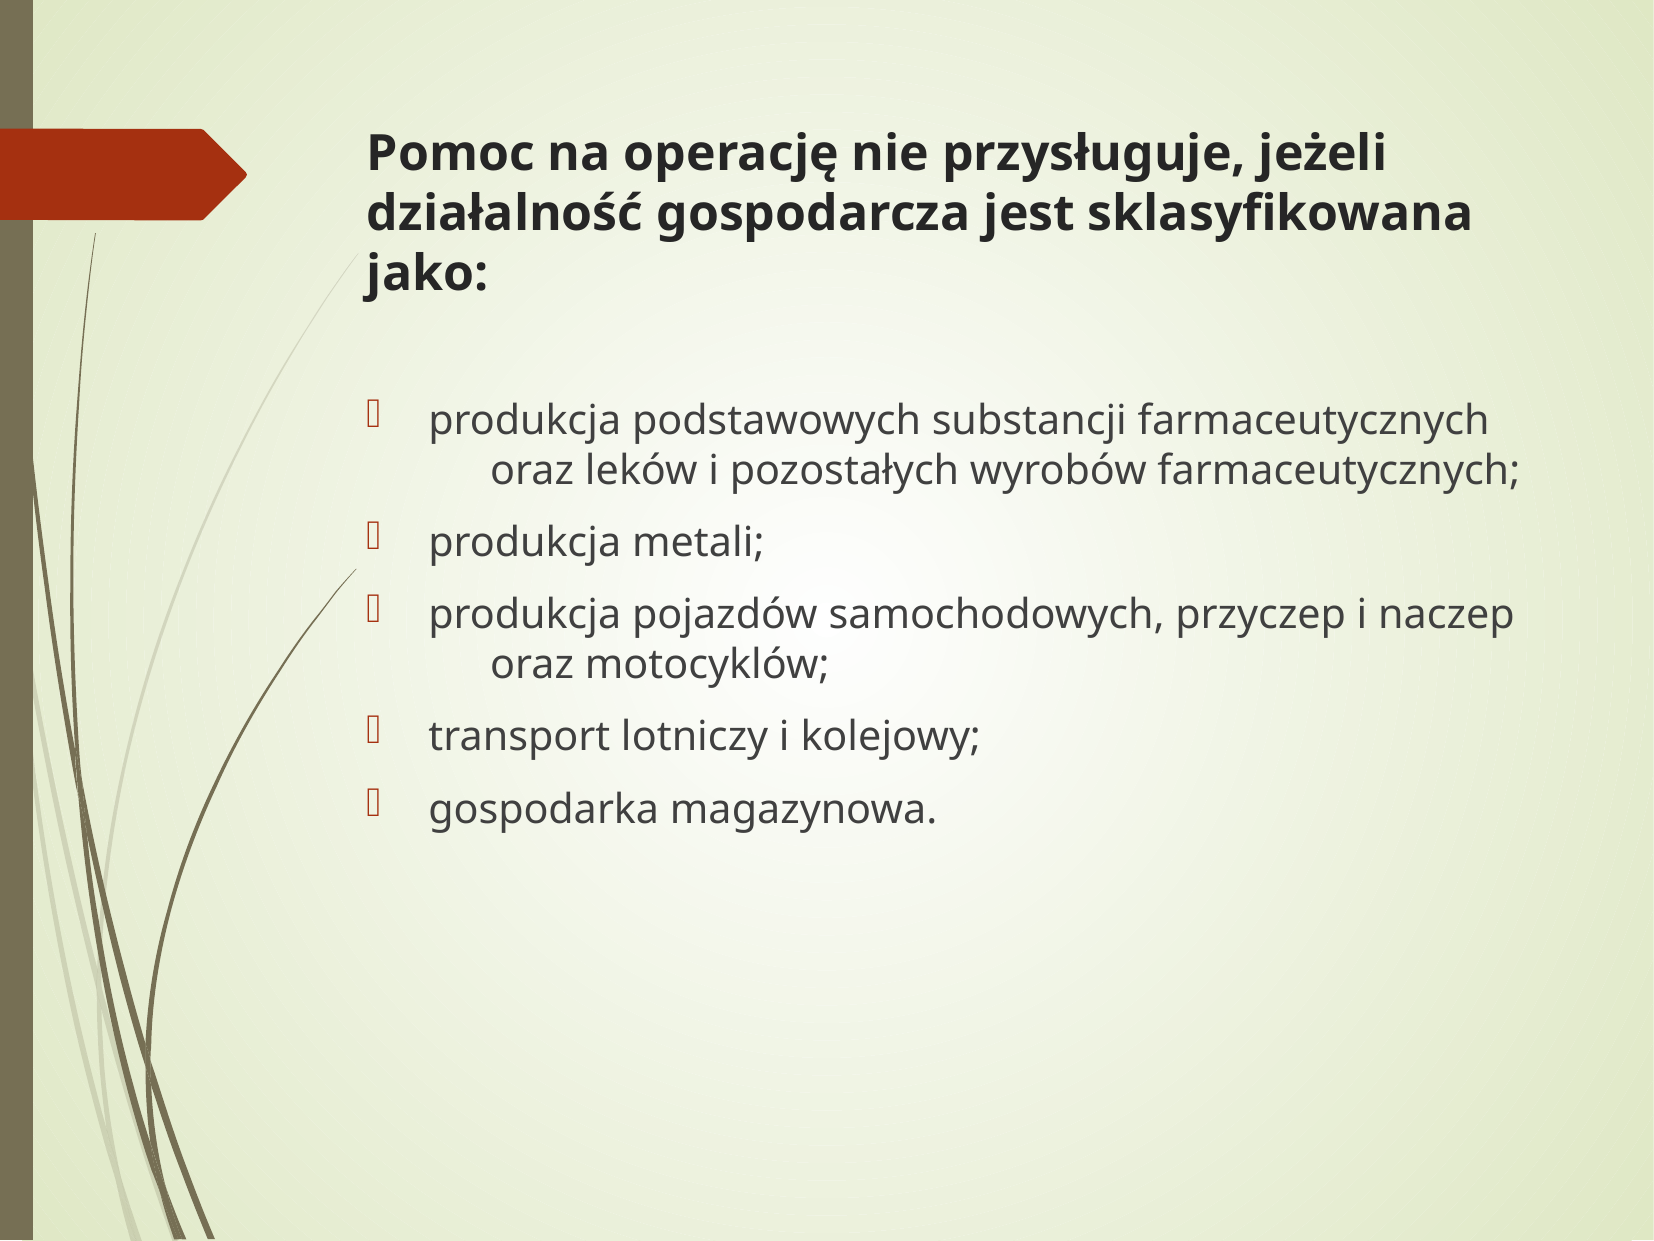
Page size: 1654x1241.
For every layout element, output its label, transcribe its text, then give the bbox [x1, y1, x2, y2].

title Pomoc na operację nie przysługuje, jeżeli działalność gospodarcza jest sklasyfikowana jako: [351, 112, 1544, 345]
list produkcja podstawowych substancji farmaceutycznych oraz leków i pozostałych wyrobów farmaceutycznych; produkcja metali; produkcja pojazdów samochodowych, przyczep i naczep oraz motocyklów; transport lotniczy i kolejowy; gospodarka magazynowa. [351, 385, 1544, 1069]
